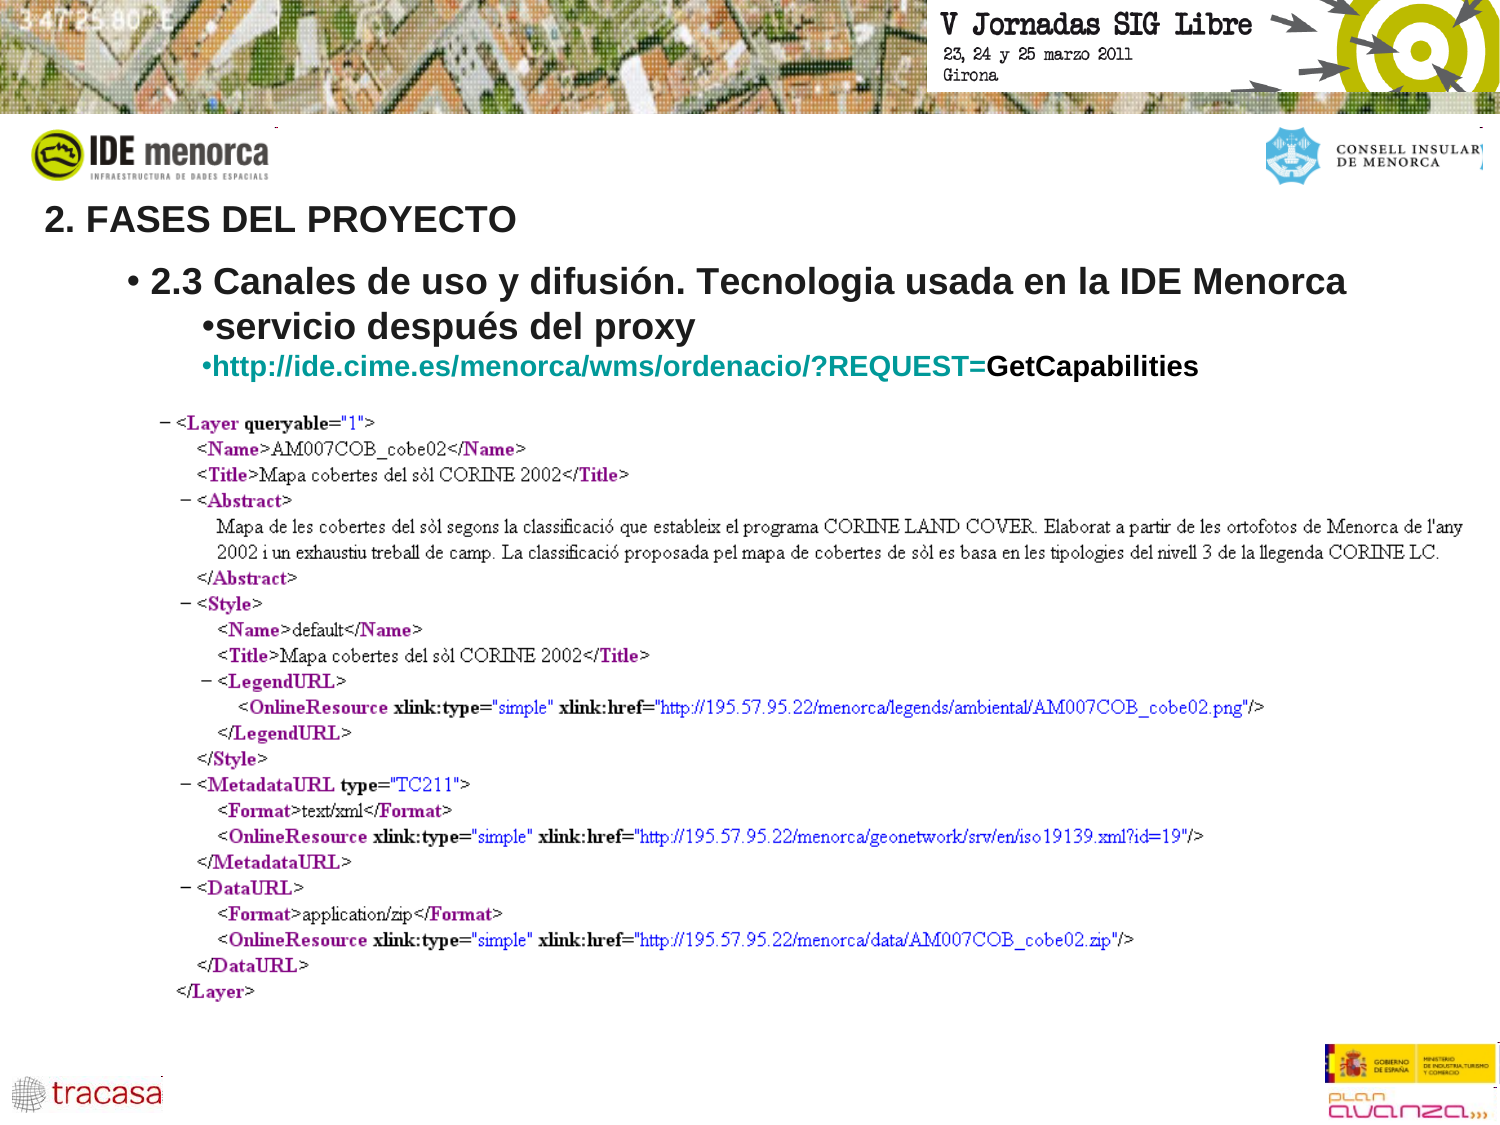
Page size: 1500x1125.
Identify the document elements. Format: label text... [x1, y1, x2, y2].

text_box 2.3 Canales de uso y difusión. Tecnologia usada en la IDE Menorca servicio después del proxy http://ide.cime.es/menorca/wms/ordenacio/?REQUEST=GetCapabilities [112, 249, 1363, 426]
picture [1325, 1042, 1500, 1085]
picture [1266, 127, 1483, 185]
text_box 2. FASES DEL PROYECTO [29, 187, 533, 248]
picture [0, 0, 1500, 114]
picture [1328, 1087, 1497, 1125]
picture [123, 408, 1474, 1008]
picture [12, 1076, 163, 1113]
picture [29, 127, 278, 185]
